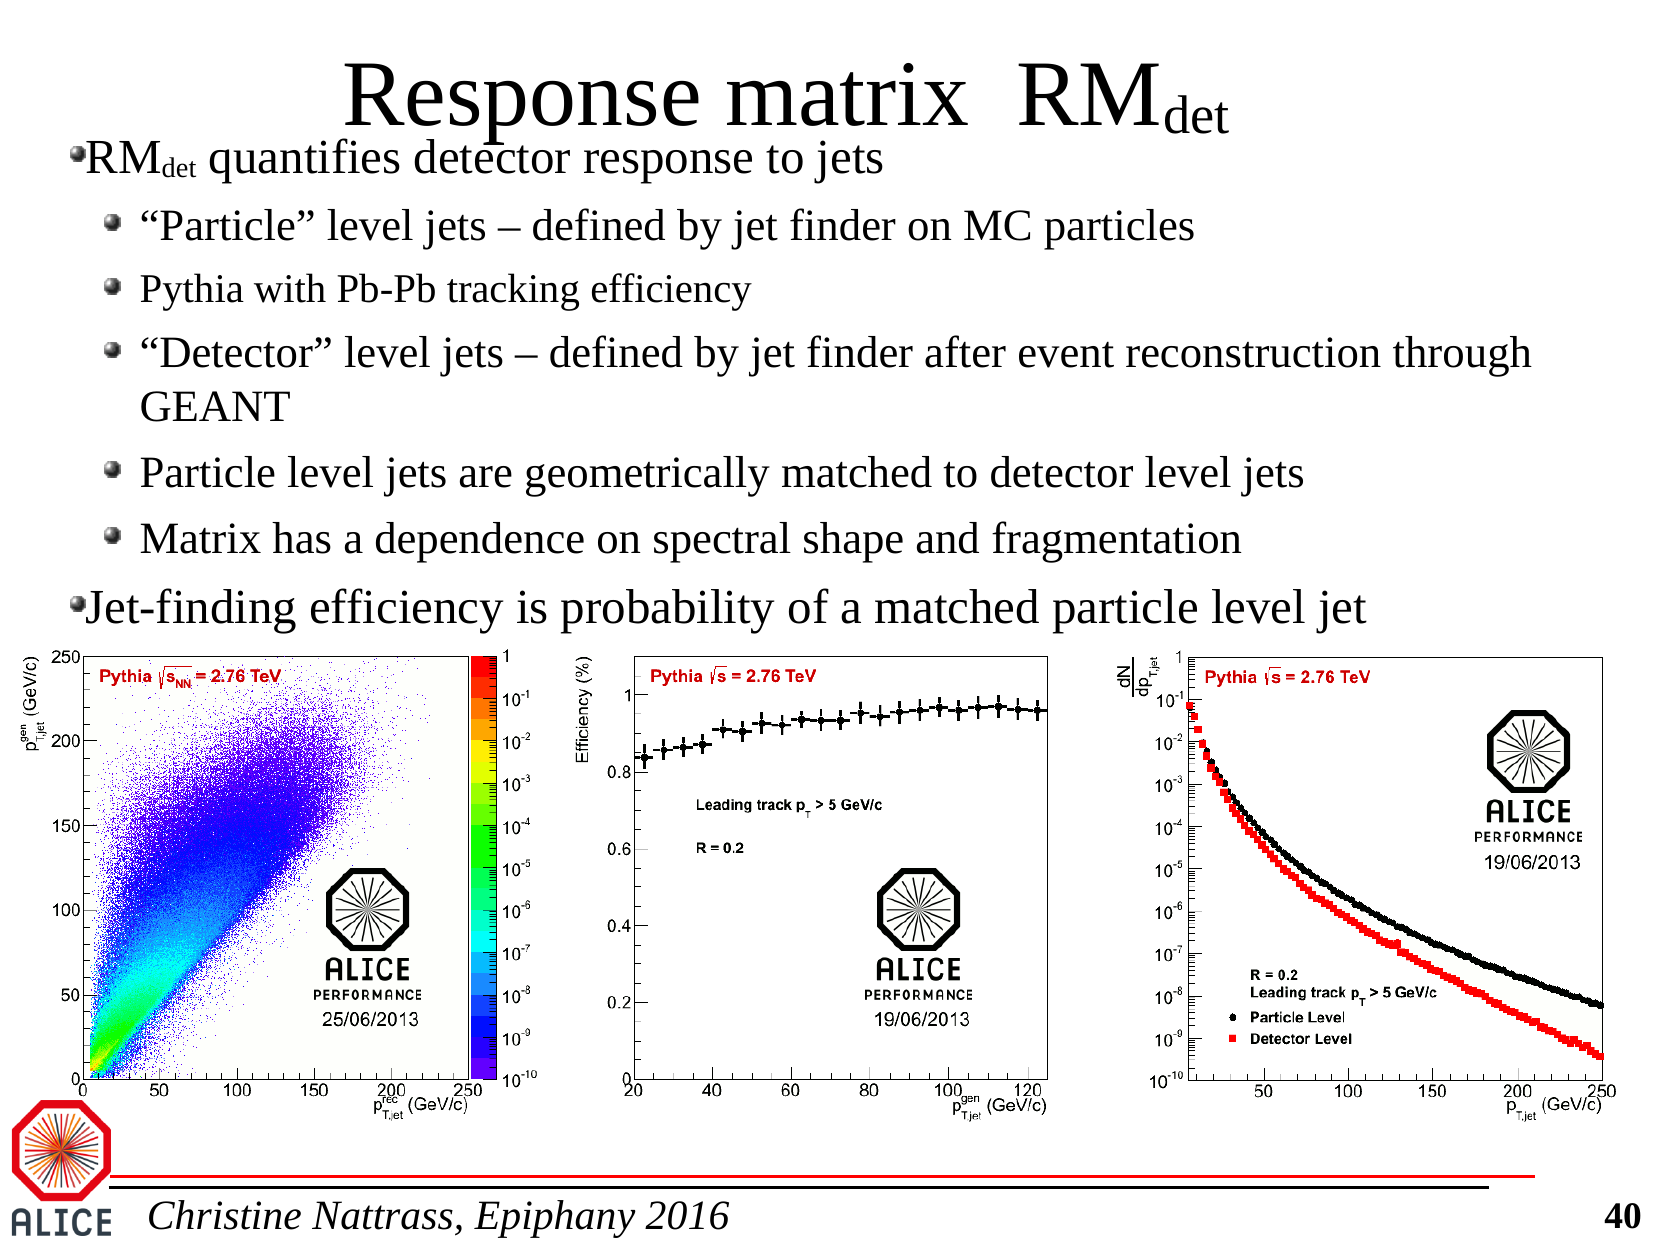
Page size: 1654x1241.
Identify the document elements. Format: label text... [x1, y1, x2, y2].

text_box RMdet quantifies detector response to jets “Particle” level jets – defined by jet finder on MC particles Pythia with Pb-Pb tracking efficiency “Detector” level jets – defined by jet finder after event reconstruction through GEANT Particle level jets are geometrically matched to detector level jets Matrix has a dependence on spectral shape and fragmentation Jet-finding efficiency is probability of a matched particle level jet [55, 117, 1653, 604]
picture [104, 214, 121, 231]
picture [0, 596, 1102, 1236]
picture [104, 278, 121, 295]
picture [1105, 604, 1653, 1134]
picture [70, 146, 86, 162]
title Response matrix RMdet [42, 47, 1531, 152]
picture [104, 342, 121, 358]
picture [104, 461, 121, 478]
picture [104, 527, 121, 544]
